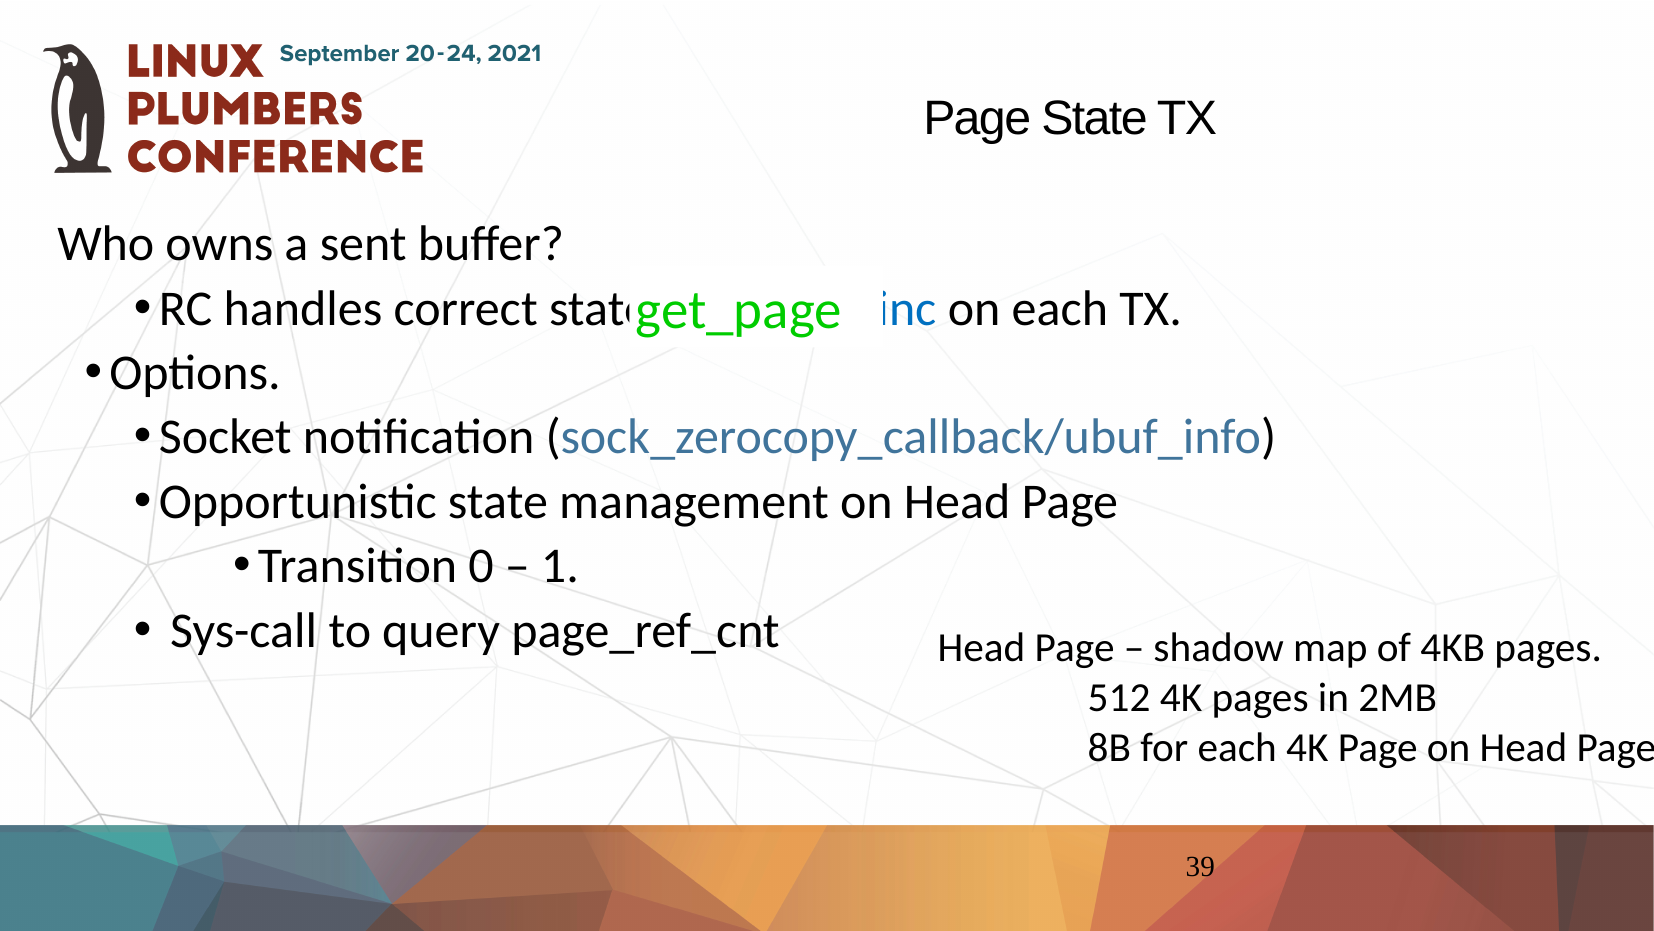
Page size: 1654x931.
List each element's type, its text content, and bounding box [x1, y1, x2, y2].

title Page State TX [570, 37, 1571, 193]
text_box get_page [629, 265, 883, 348]
text_box Head Page – shadow map of 4KB pages. 512 4K pages in 2MB 8B for each 4K Page on Head Page [931, 612, 1617, 779]
list Who owns a sent buffer? RC handles correct state. page_ref_inc on each TX. Options. Socket notification (sock_zerocopy_callback/ubuf_info) Opportunistic state management on Head Page Transition 0 – 1. Sys-call to query page_ref_cnt [30, 217, 1606, 811]
text_box [1185, 847, 1571, 912]
